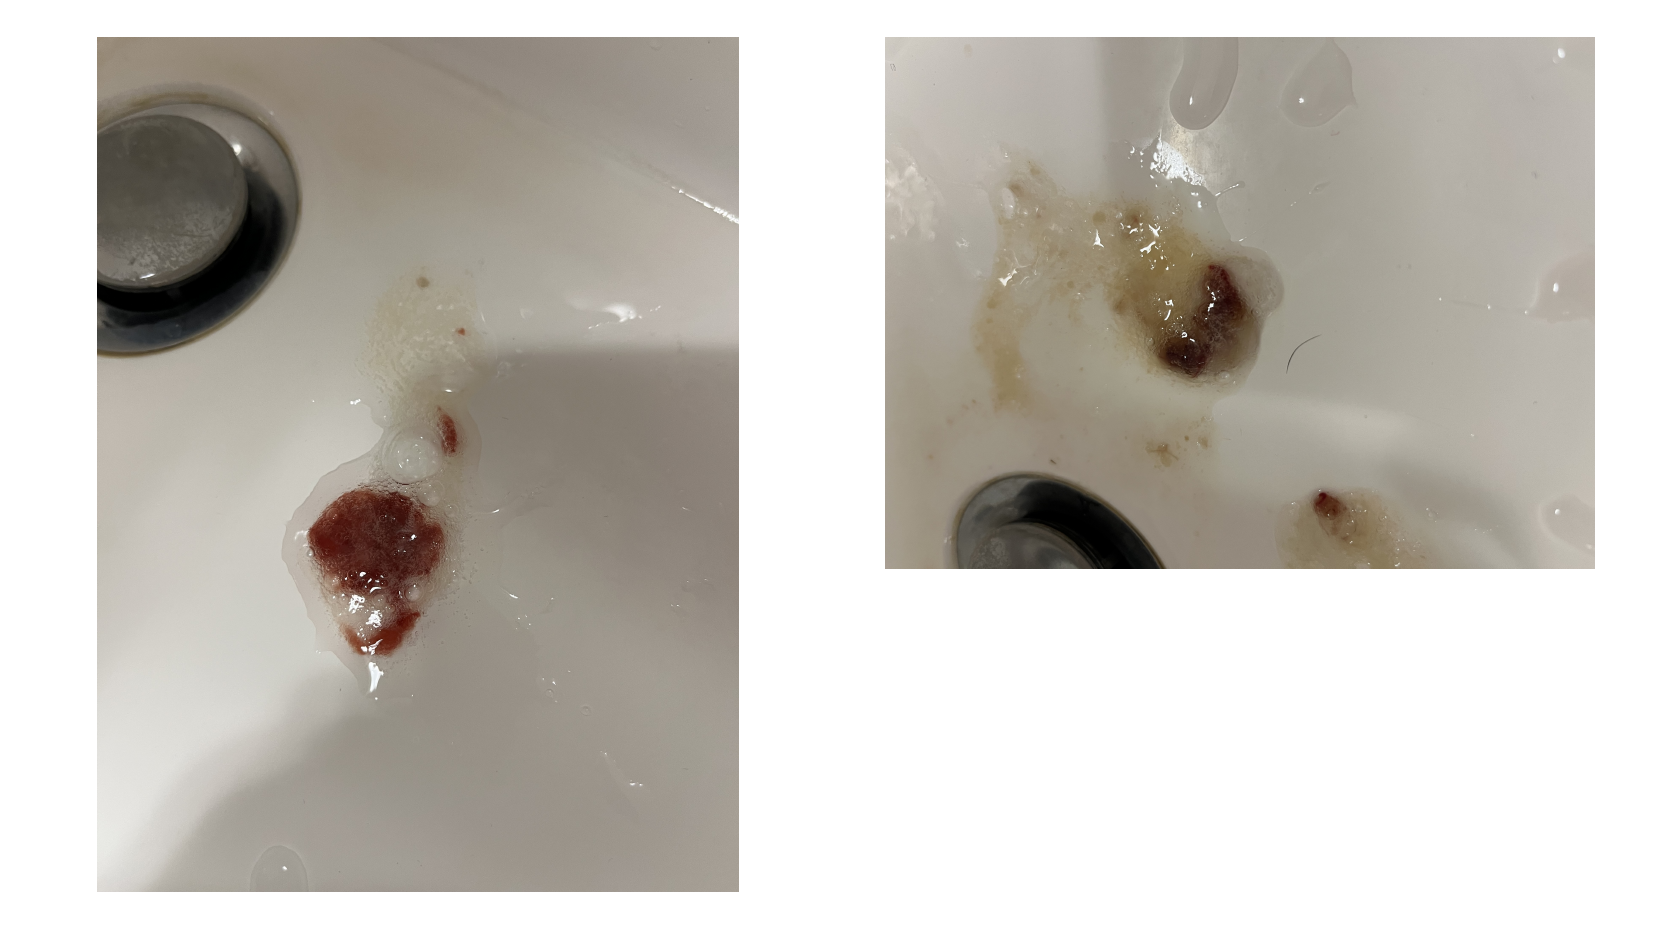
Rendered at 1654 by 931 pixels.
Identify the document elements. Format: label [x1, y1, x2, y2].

picture [885, 37, 1595, 569]
picture [97, 37, 739, 892]
